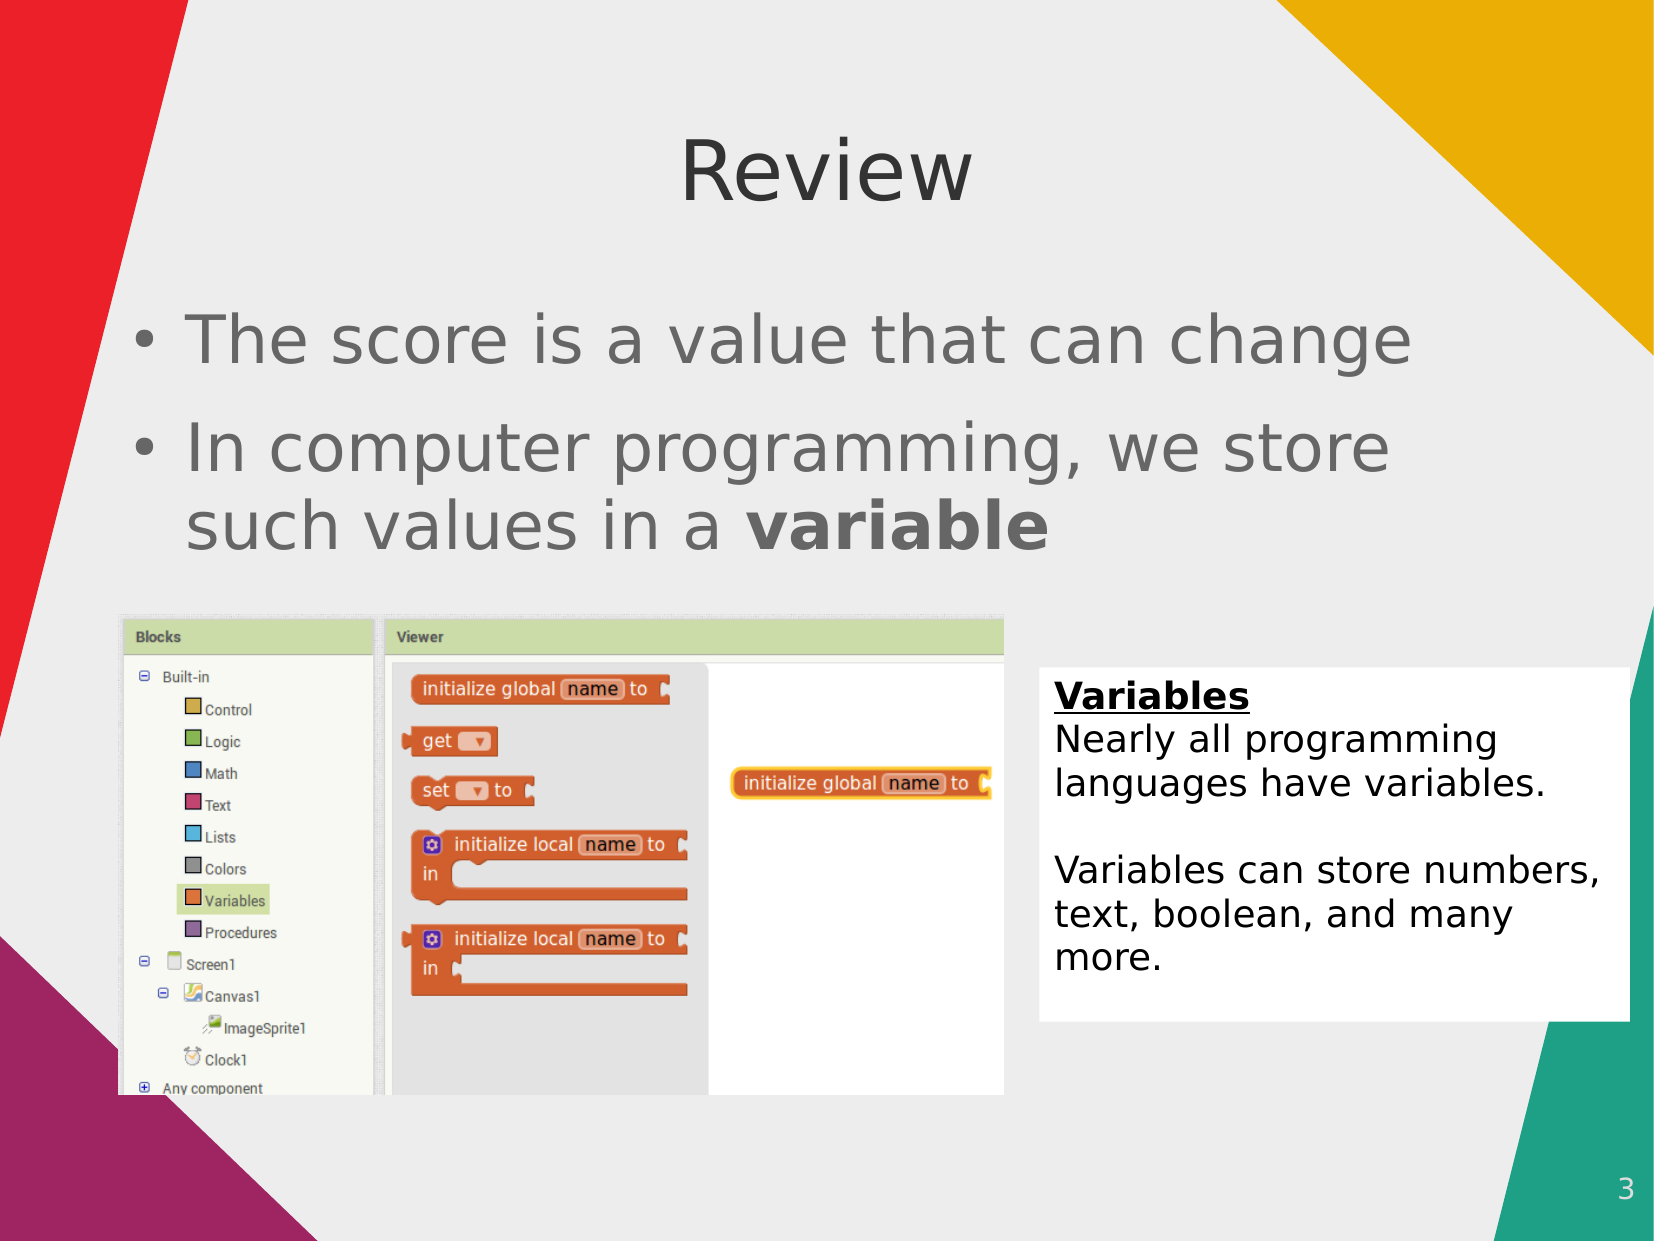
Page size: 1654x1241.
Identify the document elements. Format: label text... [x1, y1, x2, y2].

text_box Variables Nearly all programming languages have variables. Variables can store numbers, text, boolean, and many more. [1039, 667, 1630, 1022]
picture [118, 614, 1004, 1095]
list The score is a value that can change In computer programming, we store such values in a variable [114, 302, 1539, 1033]
title Review [114, 73, 1539, 271]
